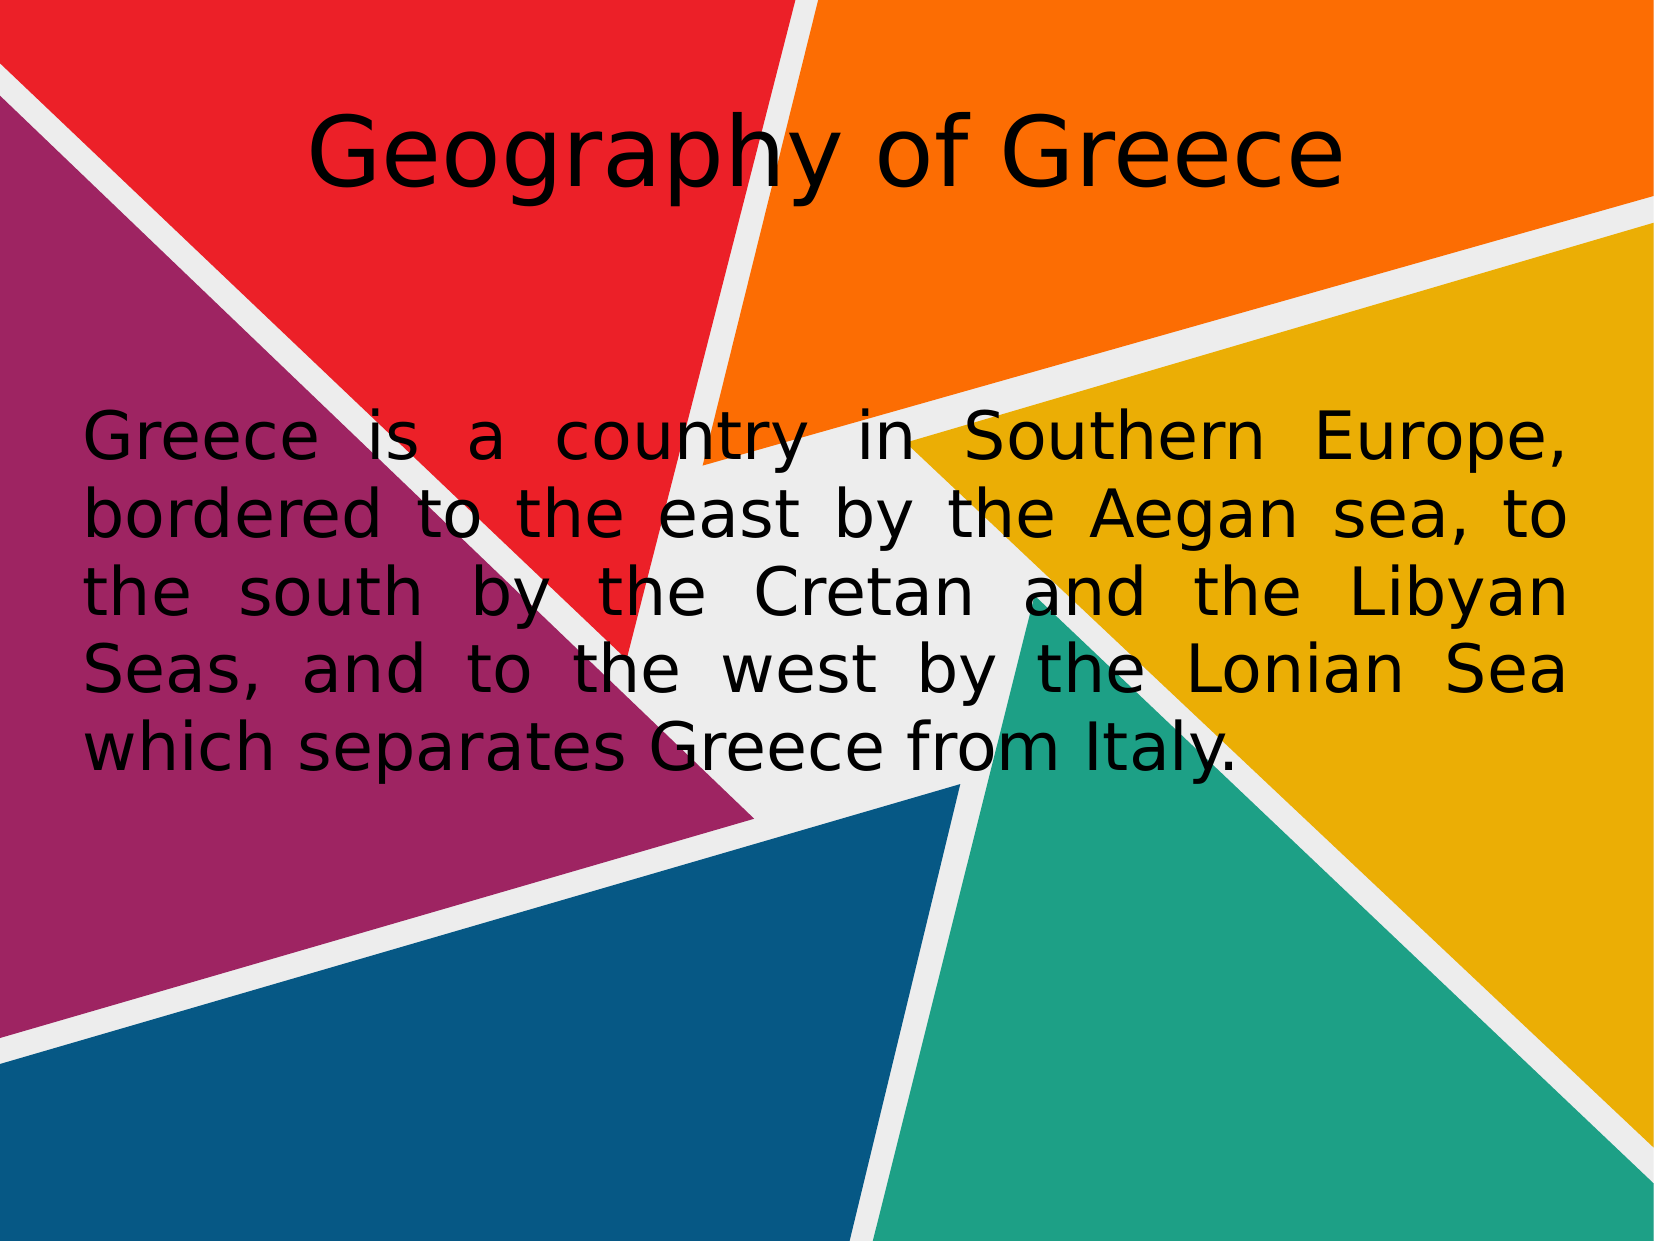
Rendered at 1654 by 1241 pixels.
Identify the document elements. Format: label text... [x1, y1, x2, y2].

list Greece is a country in Southern Europe, bordered to the east by the Aegan sea, to the south by the Cretan and the Libyan Seas, and to the west by the Lonian Sea which separates Greece from Italy. [82, 290, 1571, 1010]
title Geography of Greece [82, 49, 1571, 257]
